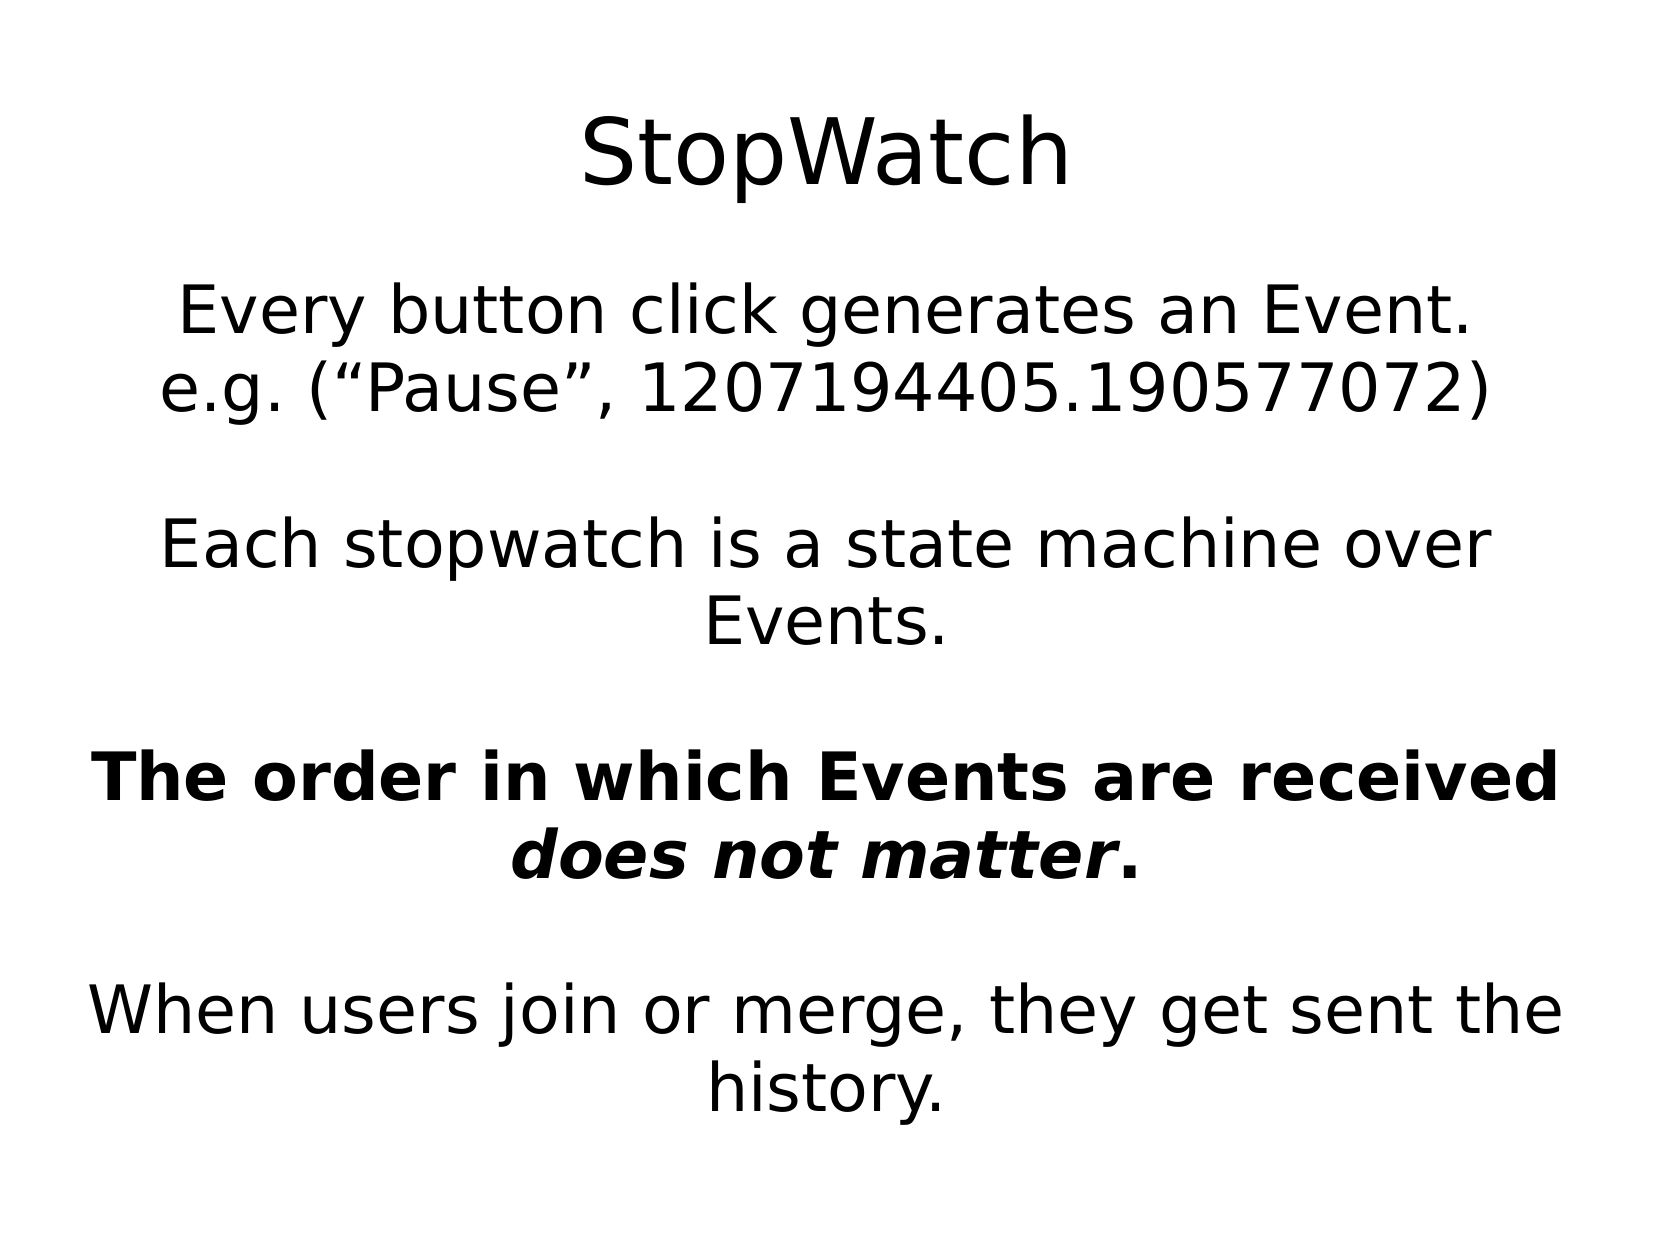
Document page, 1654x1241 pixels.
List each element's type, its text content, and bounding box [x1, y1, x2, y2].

title StopWatch [82, 56, 1571, 250]
subtitle Every button click generates an Event. e.g. (“Pause”, 1207194405.190577072) Each stopwatch is a state machine over Events. The order in which Events are received does not matter. When users join or merge, they get sent the history. [82, 272, 1571, 1126]
